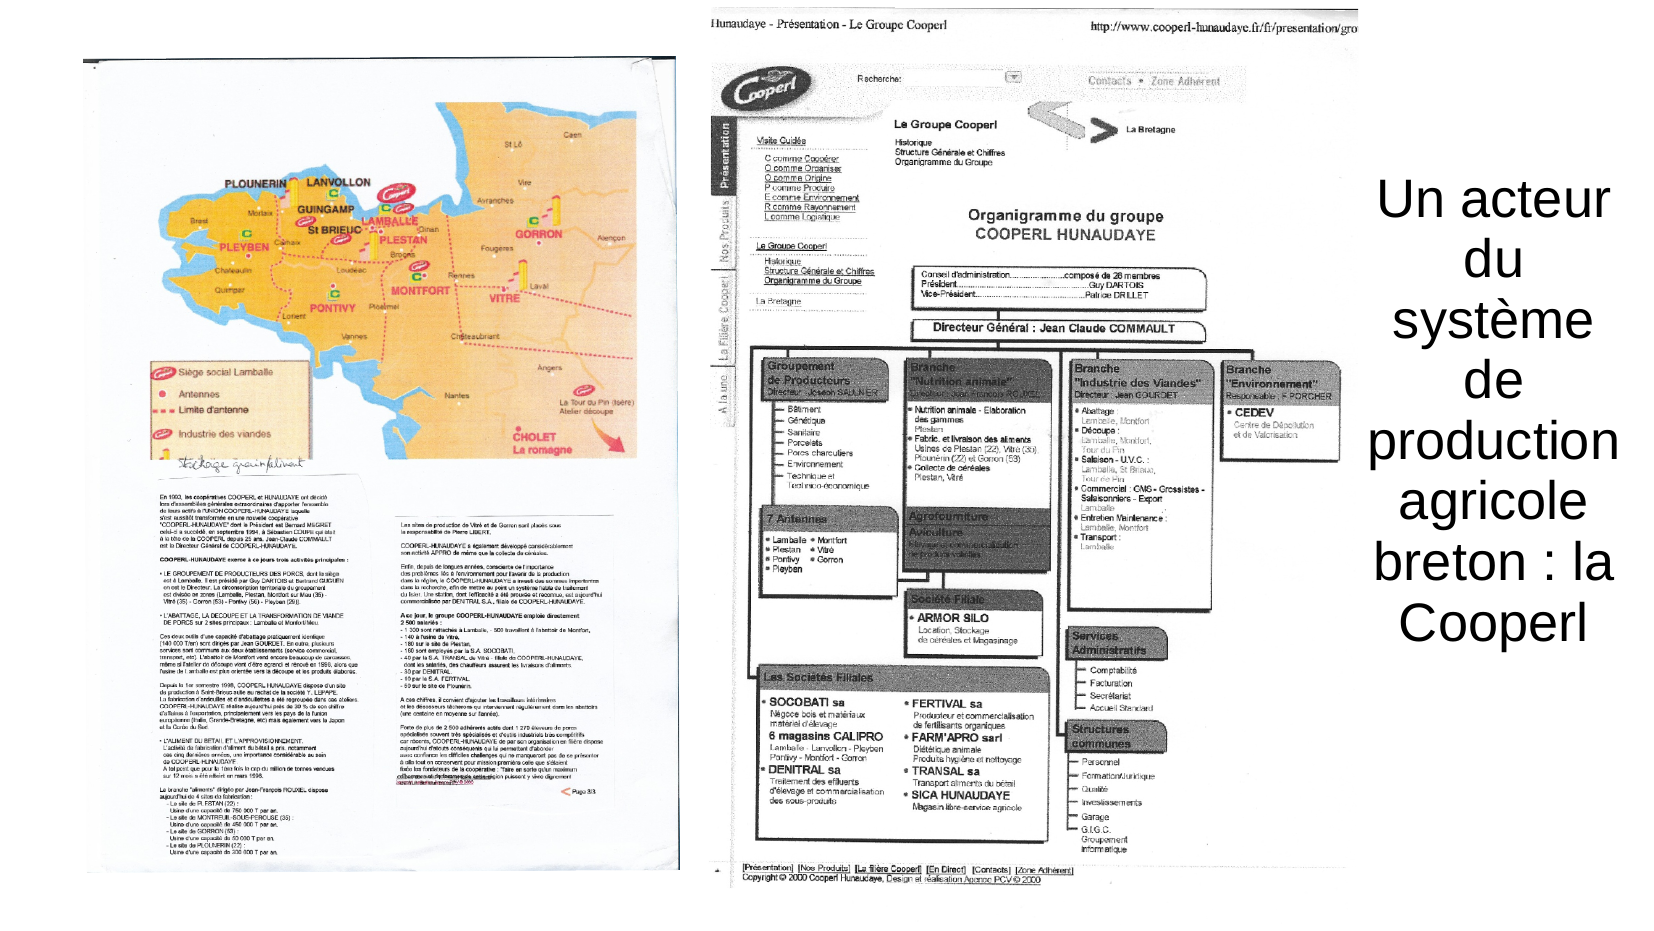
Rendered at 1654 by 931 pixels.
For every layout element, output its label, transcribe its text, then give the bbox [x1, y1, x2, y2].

picture [708, 6, 1359, 931]
title Un acteur du système de production agricole breton : la Cooperl [1358, 0, 1630, 886]
picture [82, 55, 680, 874]
